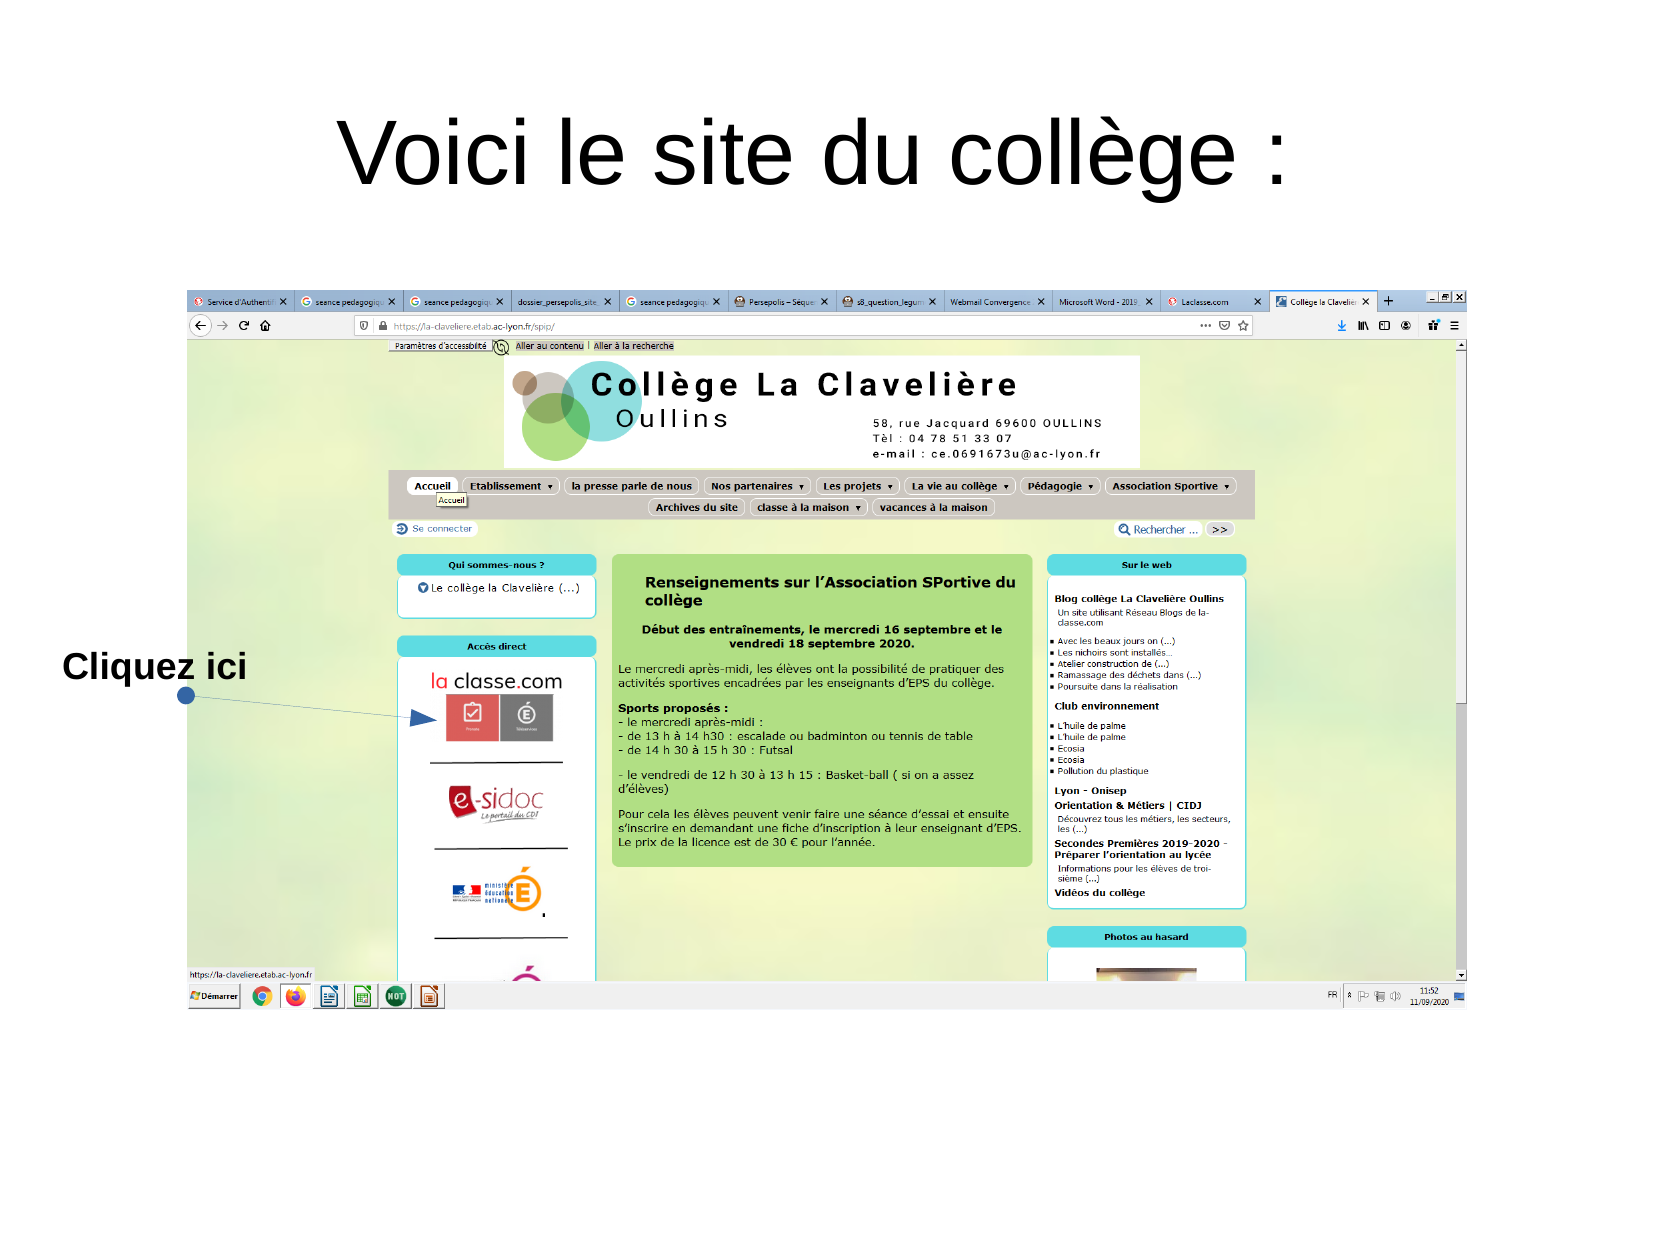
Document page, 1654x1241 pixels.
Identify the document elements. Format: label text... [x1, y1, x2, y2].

picture [187, 290, 1467, 1010]
title Voici le site du collège : [82, 49, 1571, 257]
text_box Cliquez ici [47, 637, 272, 695]
